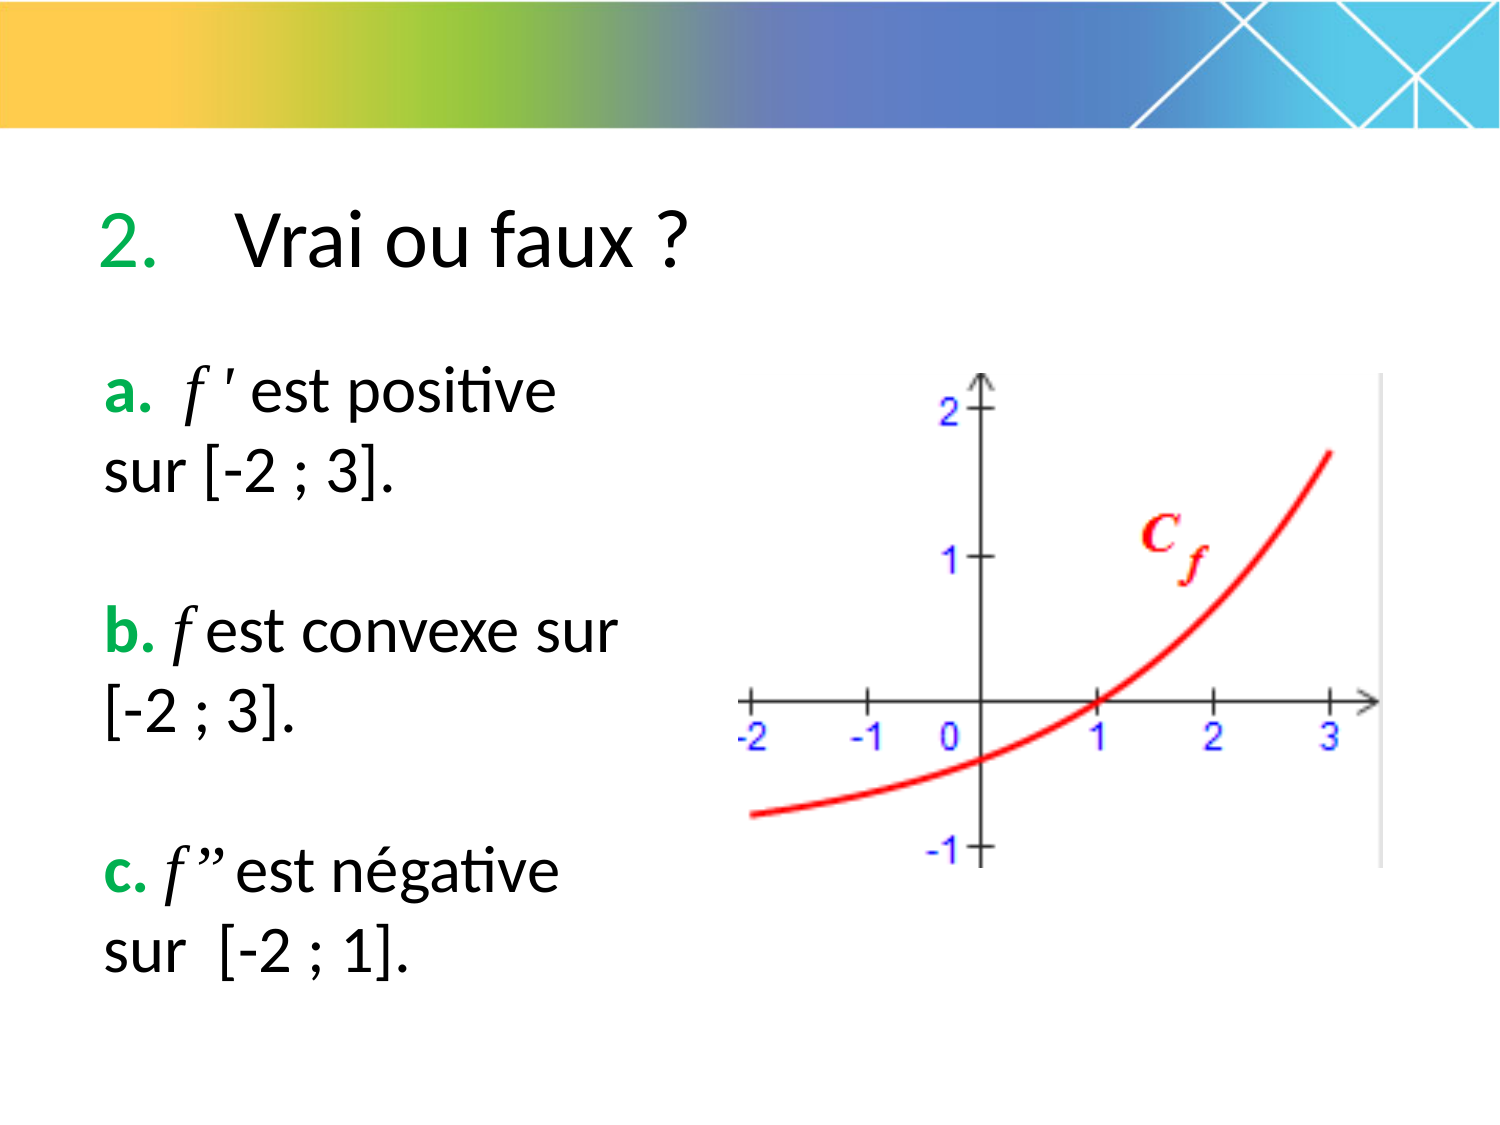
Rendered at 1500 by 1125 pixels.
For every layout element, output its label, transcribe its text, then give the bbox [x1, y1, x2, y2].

picture [738, 373, 1383, 868]
title Vrai ou faux ? [82, 164, 1500, 305]
text_box a. f ' est positive sur [-2 ; 3]. b. f est convexe sur [-2 ; 3]. c. f’’ est négative sur [-2 ; 1]. [88, 338, 644, 1000]
